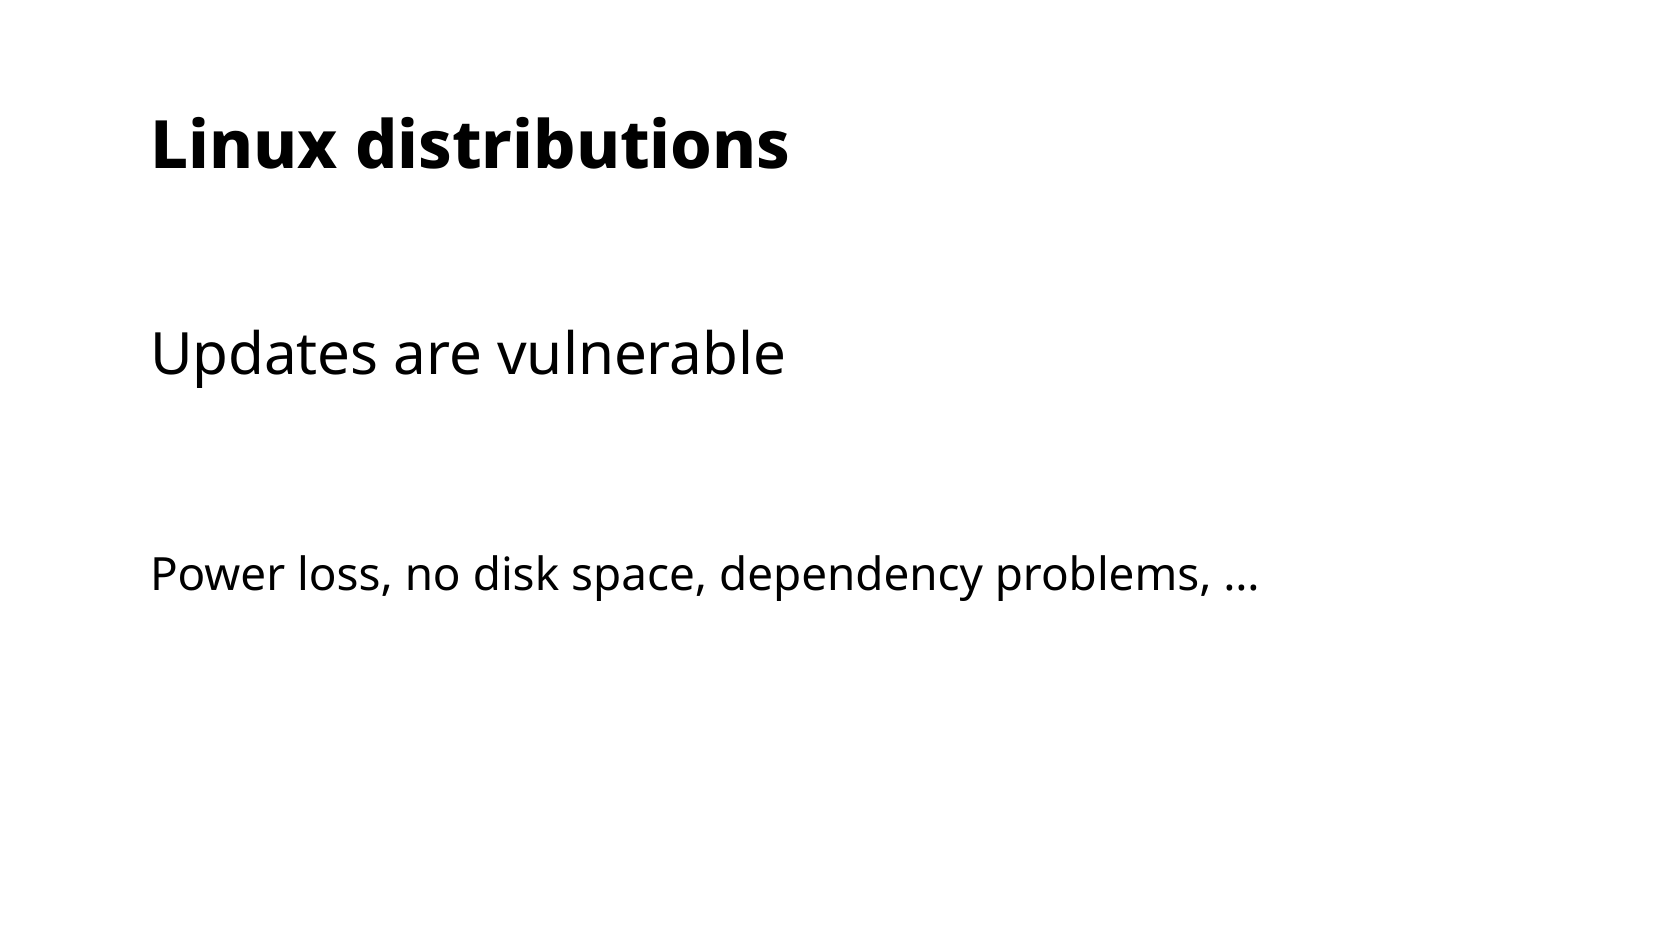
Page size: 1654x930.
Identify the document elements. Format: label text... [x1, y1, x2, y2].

subtitle Updates are vulnerable Power loss, no disk space, dependency problems, … [150, 272, 1501, 812]
title Linux distributions [150, 107, 1501, 188]
